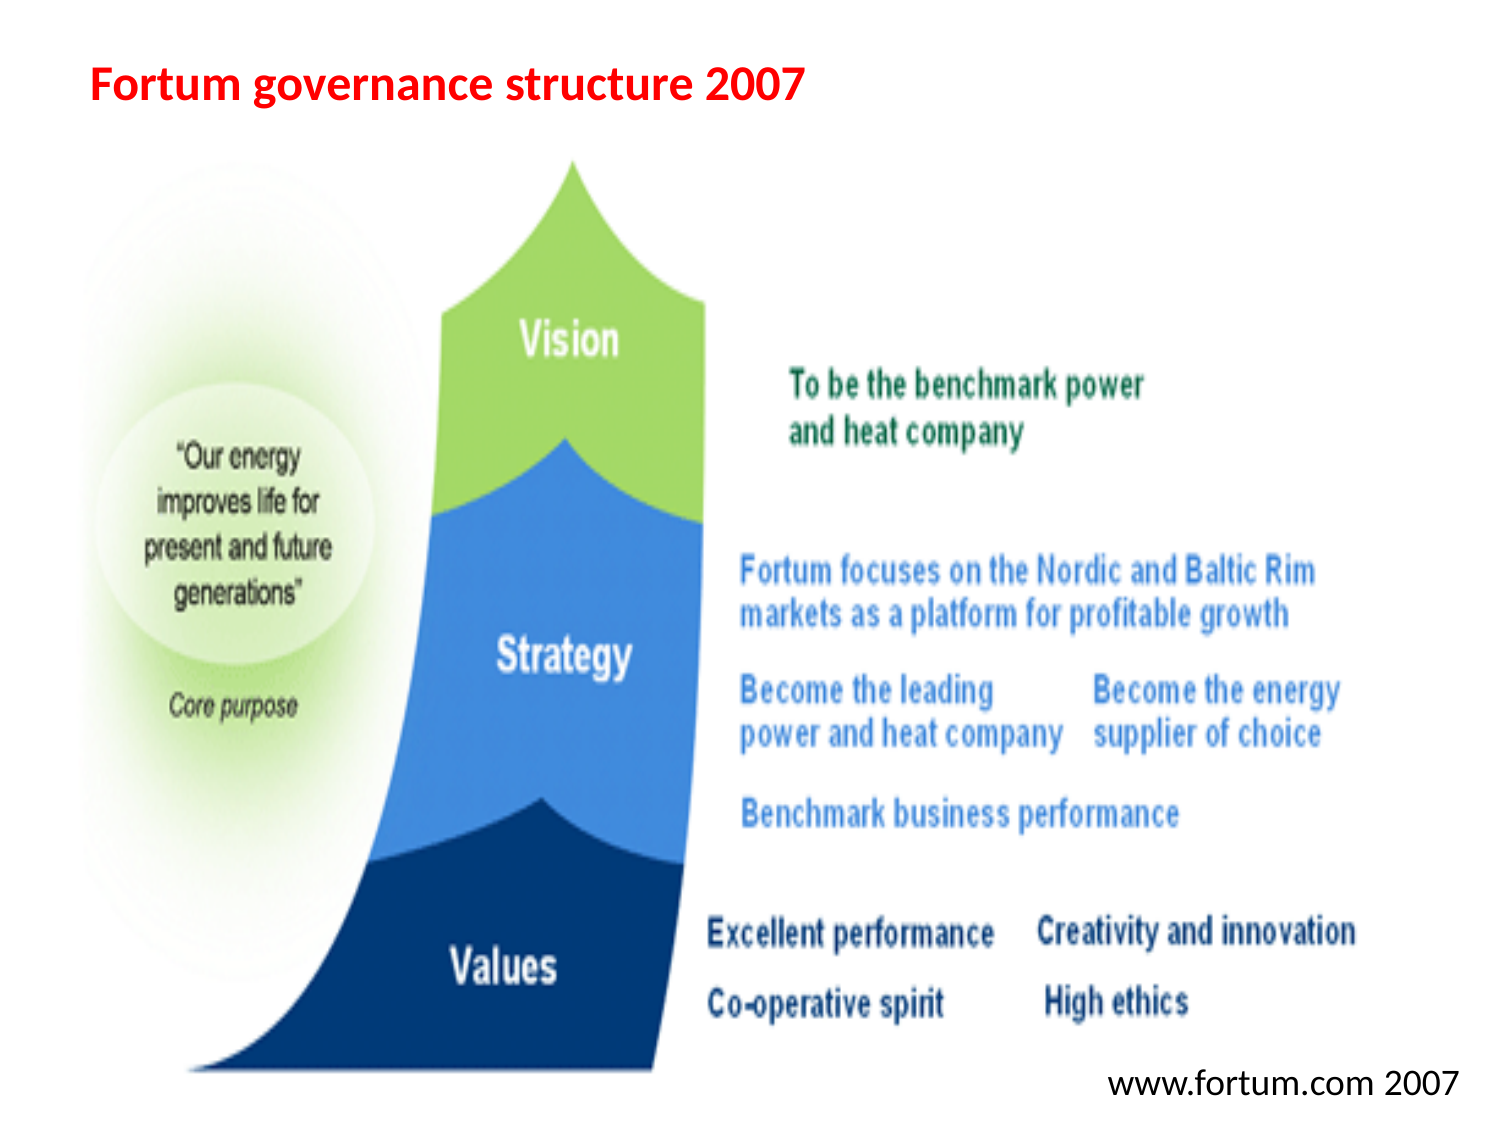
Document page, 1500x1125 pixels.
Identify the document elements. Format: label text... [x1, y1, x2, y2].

text_box www.fortum.com 2007 [1092, 1050, 1500, 1111]
text_box Fortum governance structure 2007 [75, 42, 869, 119]
picture [75, 152, 1421, 1081]
